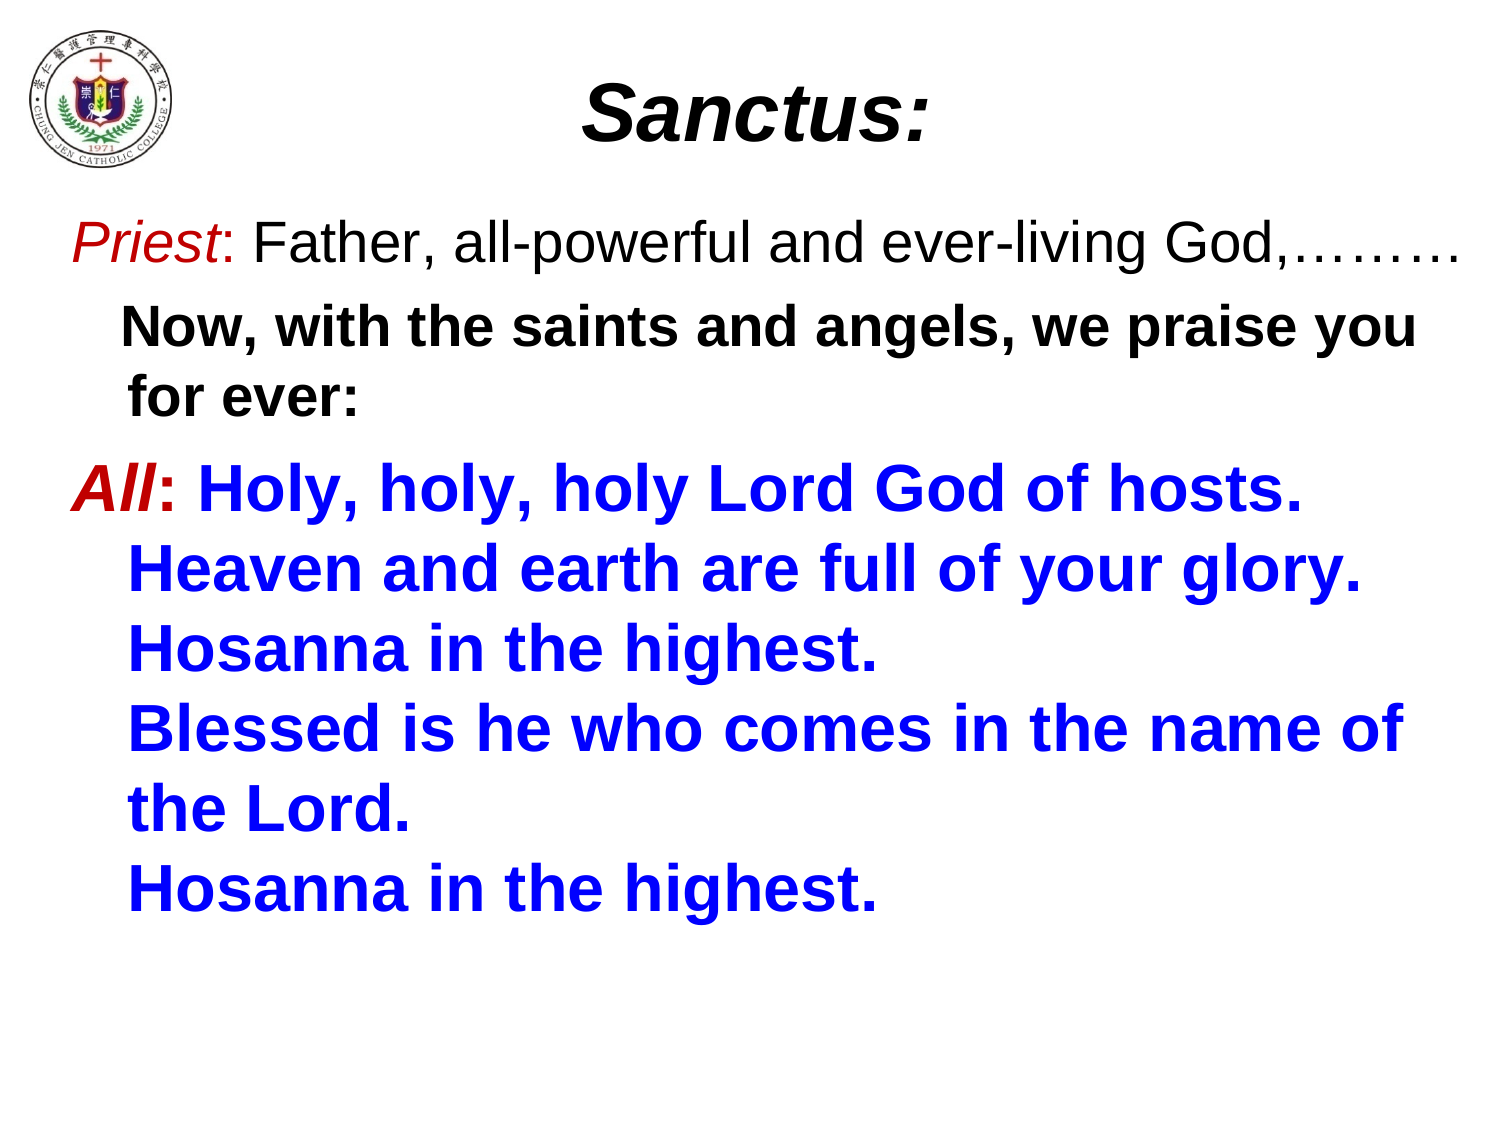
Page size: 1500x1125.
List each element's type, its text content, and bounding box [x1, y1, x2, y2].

title Sanctus: [150, 31, 1365, 185]
list Priest: Father, all-powerful and ever-living God,……… Now, with the saints and angels, we praise you for ever: All: Holy, holy, holy Lord God of hosts. Heaven and earth are full of your glory. Hosanna in the highest. Blessed is he who comes in the name of the Lord. Hosanna in the highest. [0, 196, 1483, 1005]
